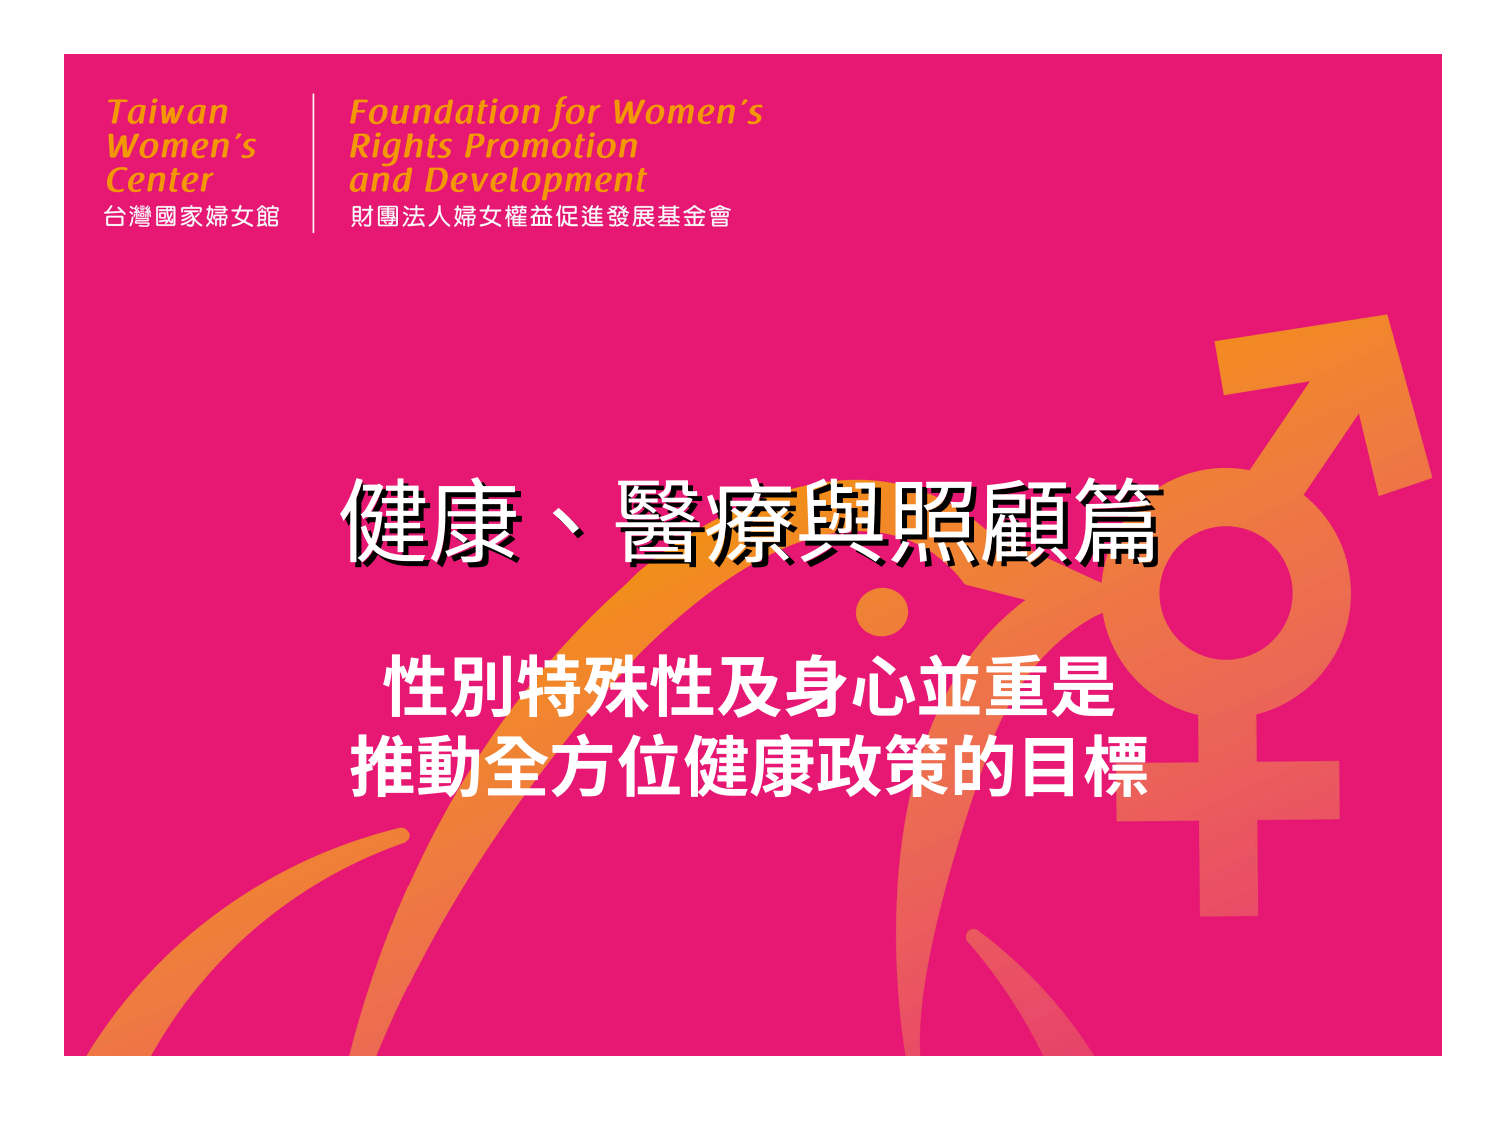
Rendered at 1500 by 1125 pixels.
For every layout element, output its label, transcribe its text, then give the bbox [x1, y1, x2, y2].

subtitle 性別特殊性及身心並重是 推動全方位健康政策的目標 [225, 637, 1276, 925]
title 健康、醫療與照顧篇 [112, 456, 1388, 591]
